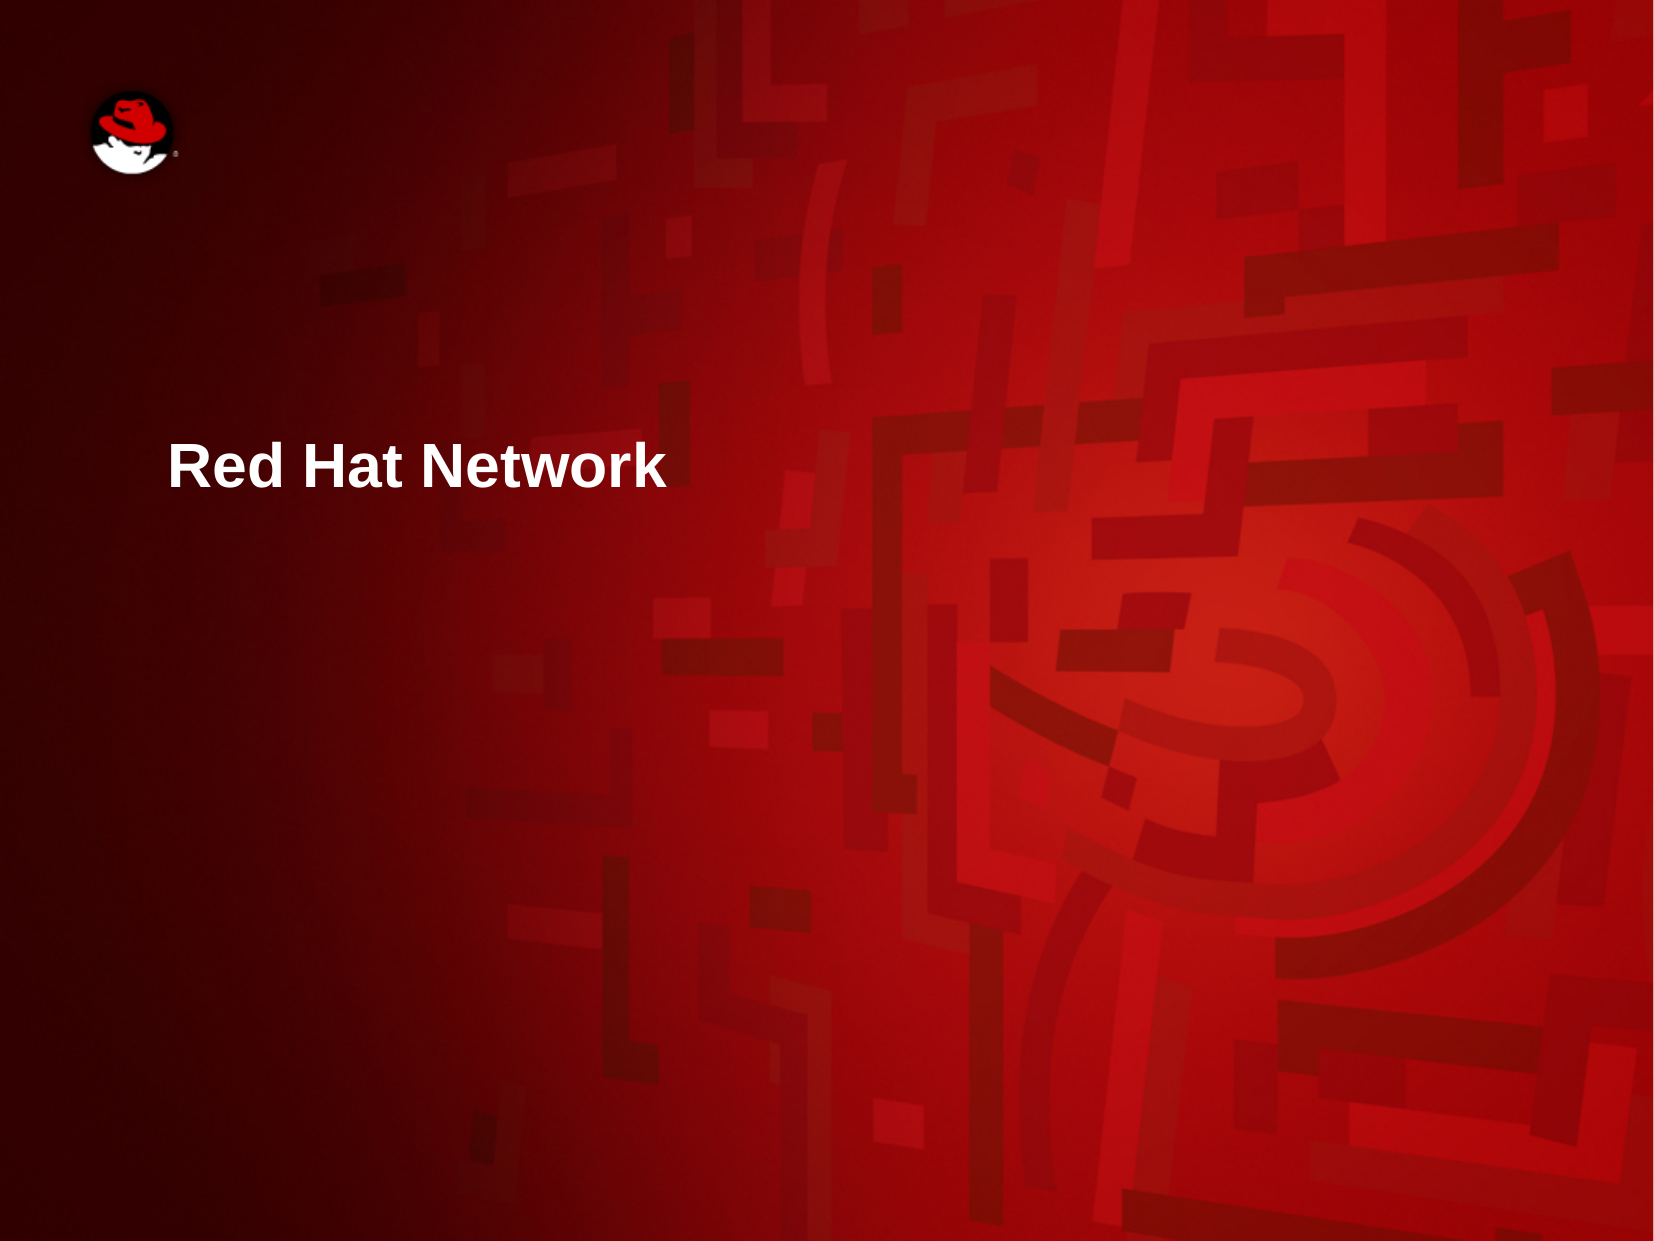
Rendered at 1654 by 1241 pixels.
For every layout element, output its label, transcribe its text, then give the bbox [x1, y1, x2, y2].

picture [0, 0, 1654, 1241]
text_box Red Hat Network [152, 423, 1480, 1032]
